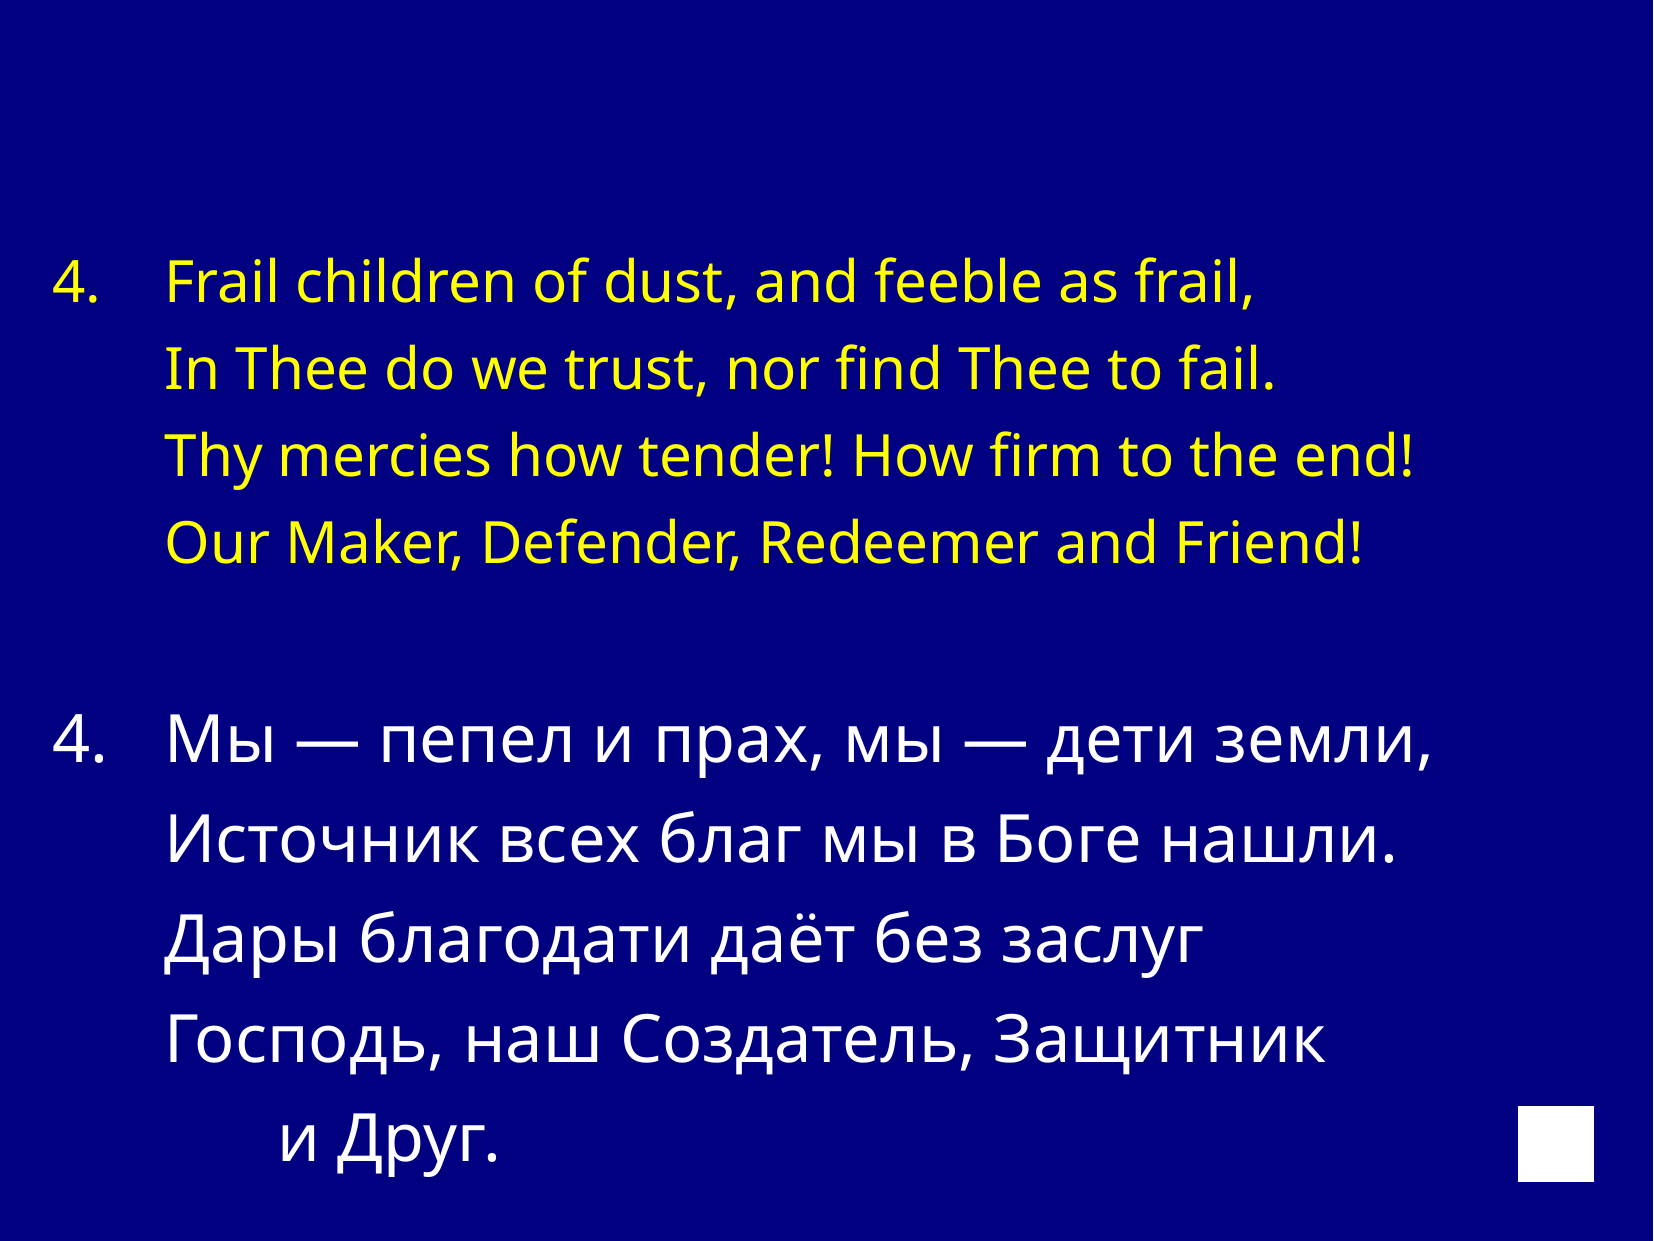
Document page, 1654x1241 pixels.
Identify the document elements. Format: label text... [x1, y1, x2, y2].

text_box [1518, 1163, 1594, 1182]
text_box 4. Frail children of dust, and feeble as frail, In Thee do we trust, nor find Thee to fail. Thy mercies how tender! How firm to the end! Our Maker, Defender, Redeemer and Friend! [37, 150, 1653, 638]
text_box 4. Мы — пепел и прах, мы — дети земли, Источник всех благ мы в Боге нашли. Дары благодати даёт без заслуг Господь, наш Создатель, Защитник и Друг. [37, 675, 1653, 1163]
